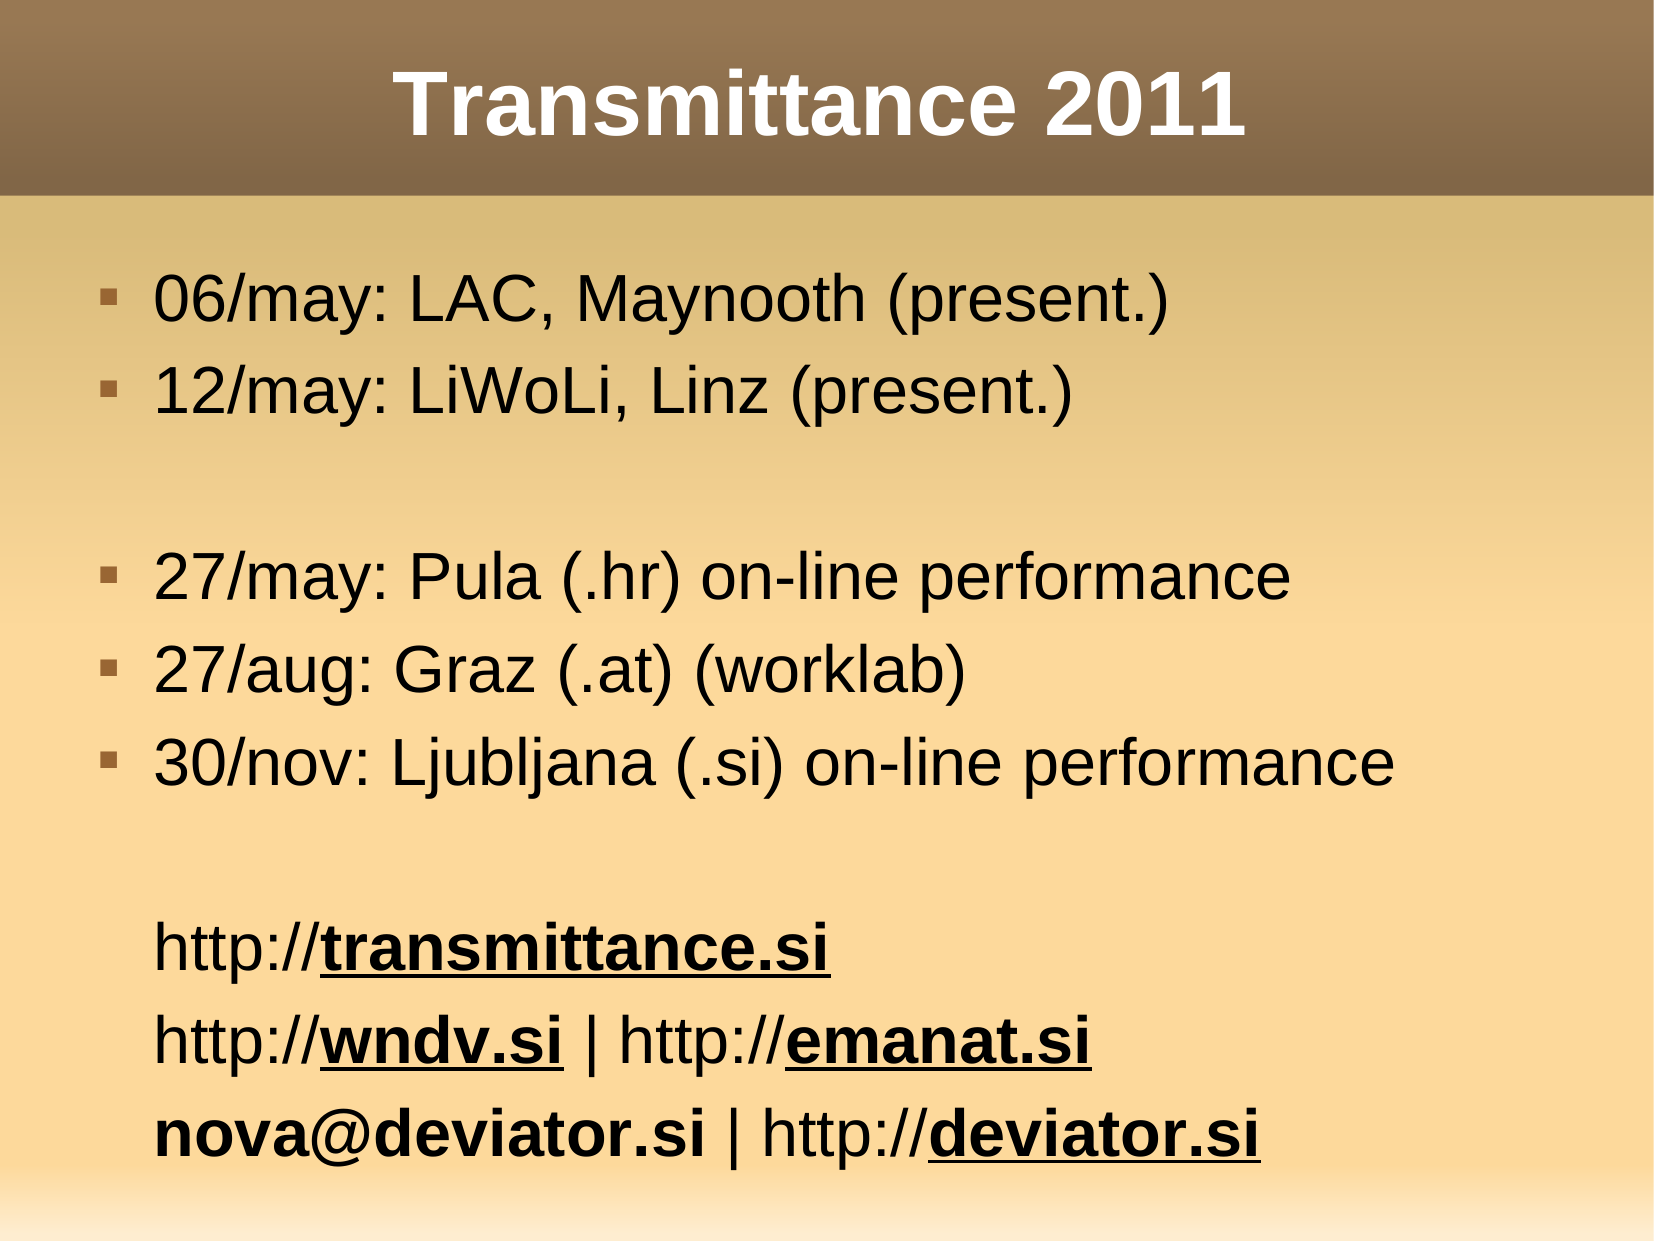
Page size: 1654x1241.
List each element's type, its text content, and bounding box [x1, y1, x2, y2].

title Transmittance 2011 [76, 7, 1565, 200]
list 06/may: LAC, Maynooth (present.) 12/may: LiWoLi, Linz (present.) 27/may: Pula (.hr) on-line performance 27/aug: Graz (.at) (worklab) 30/nov: Ljubljana (.si) on-line performance http://transmittance.si http://wndv.si | http://emanat.si nova@deviator.si | http://deviator.si [82, 260, 1571, 1171]
picture [0, 0, 1654, 1241]
